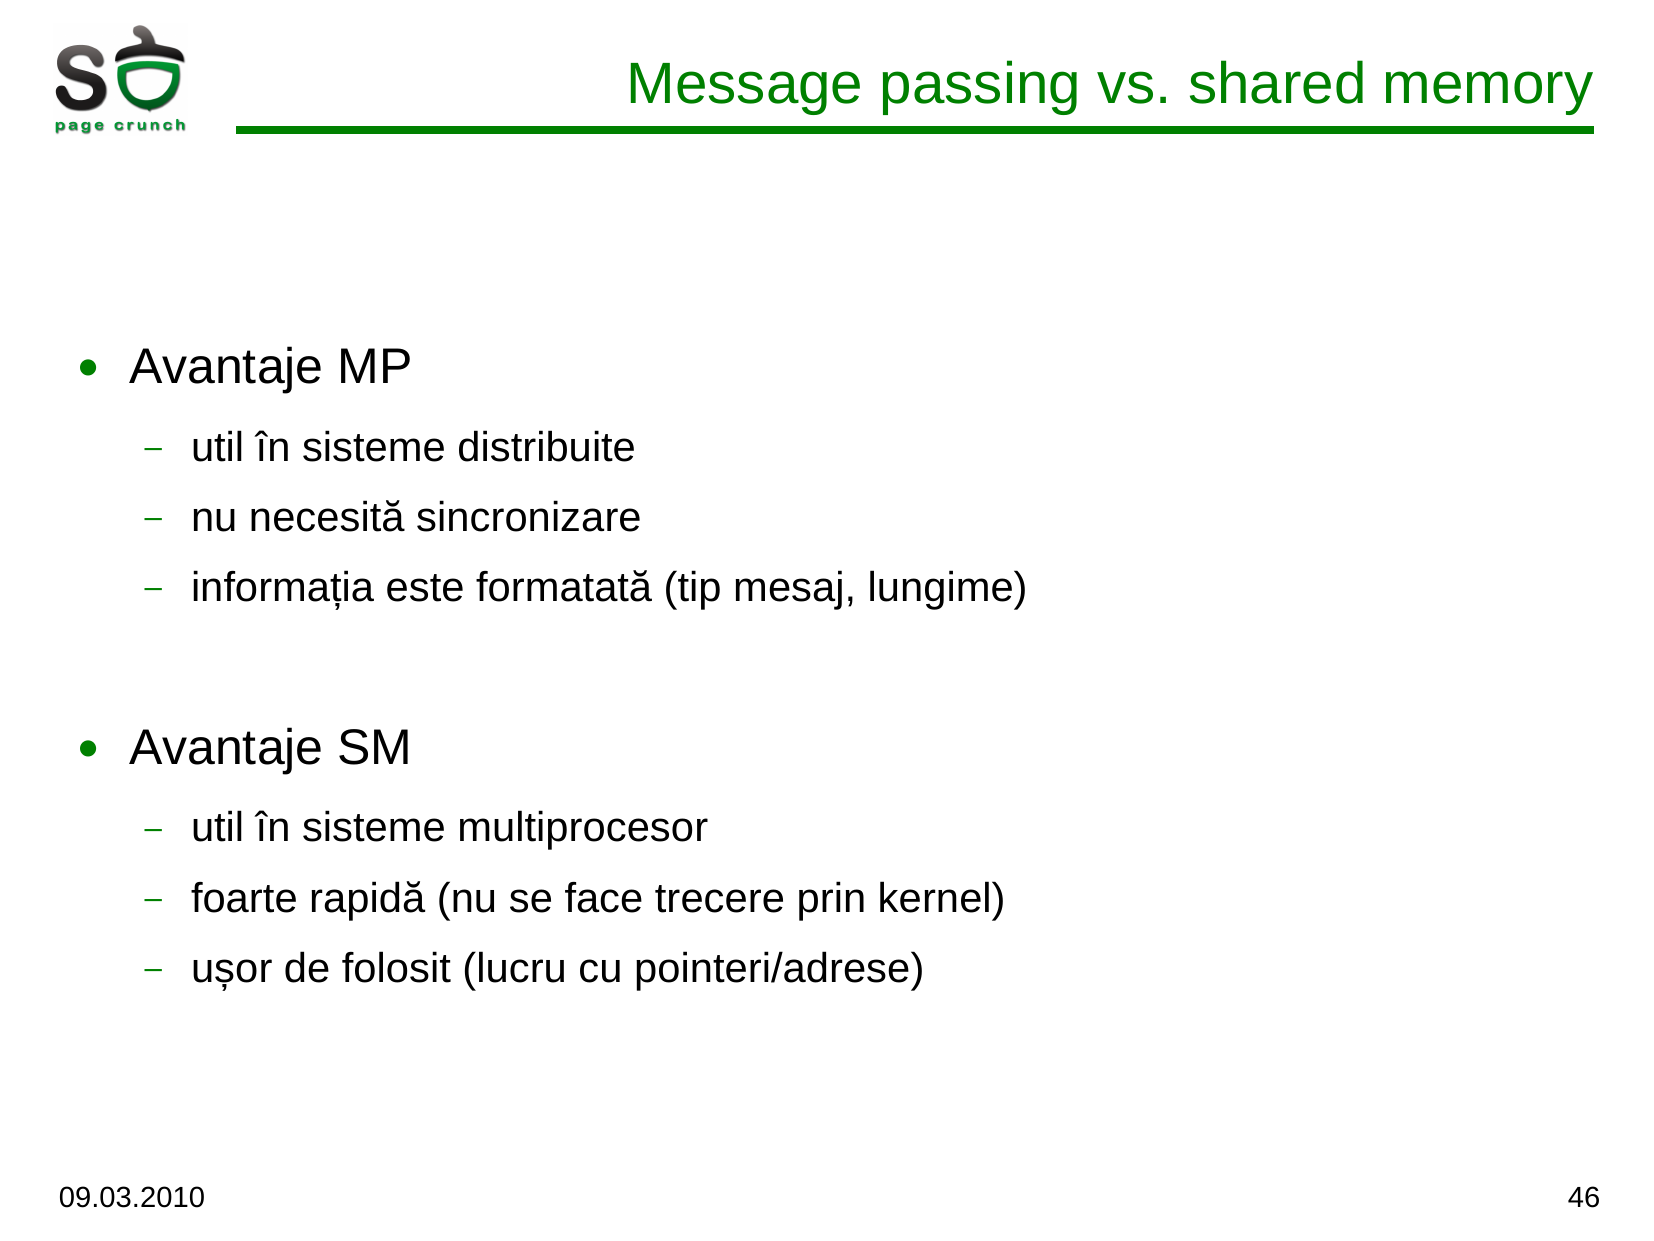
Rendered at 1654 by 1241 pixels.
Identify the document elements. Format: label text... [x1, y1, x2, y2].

picture [53, 23, 188, 136]
list Avantaje MP util în sisteme distribuite nu necesită sincronizare informația este formatată (tip mesaj, lungime) Avantaje SM util în sisteme multiprocesor foarte rapidă (nu se face trecere prin kernel) ușor de folosit (lucru cu pointeri/adrese) [59, 177, 1595, 1152]
title Message passing vs. shared memory [236, 49, 1595, 119]
